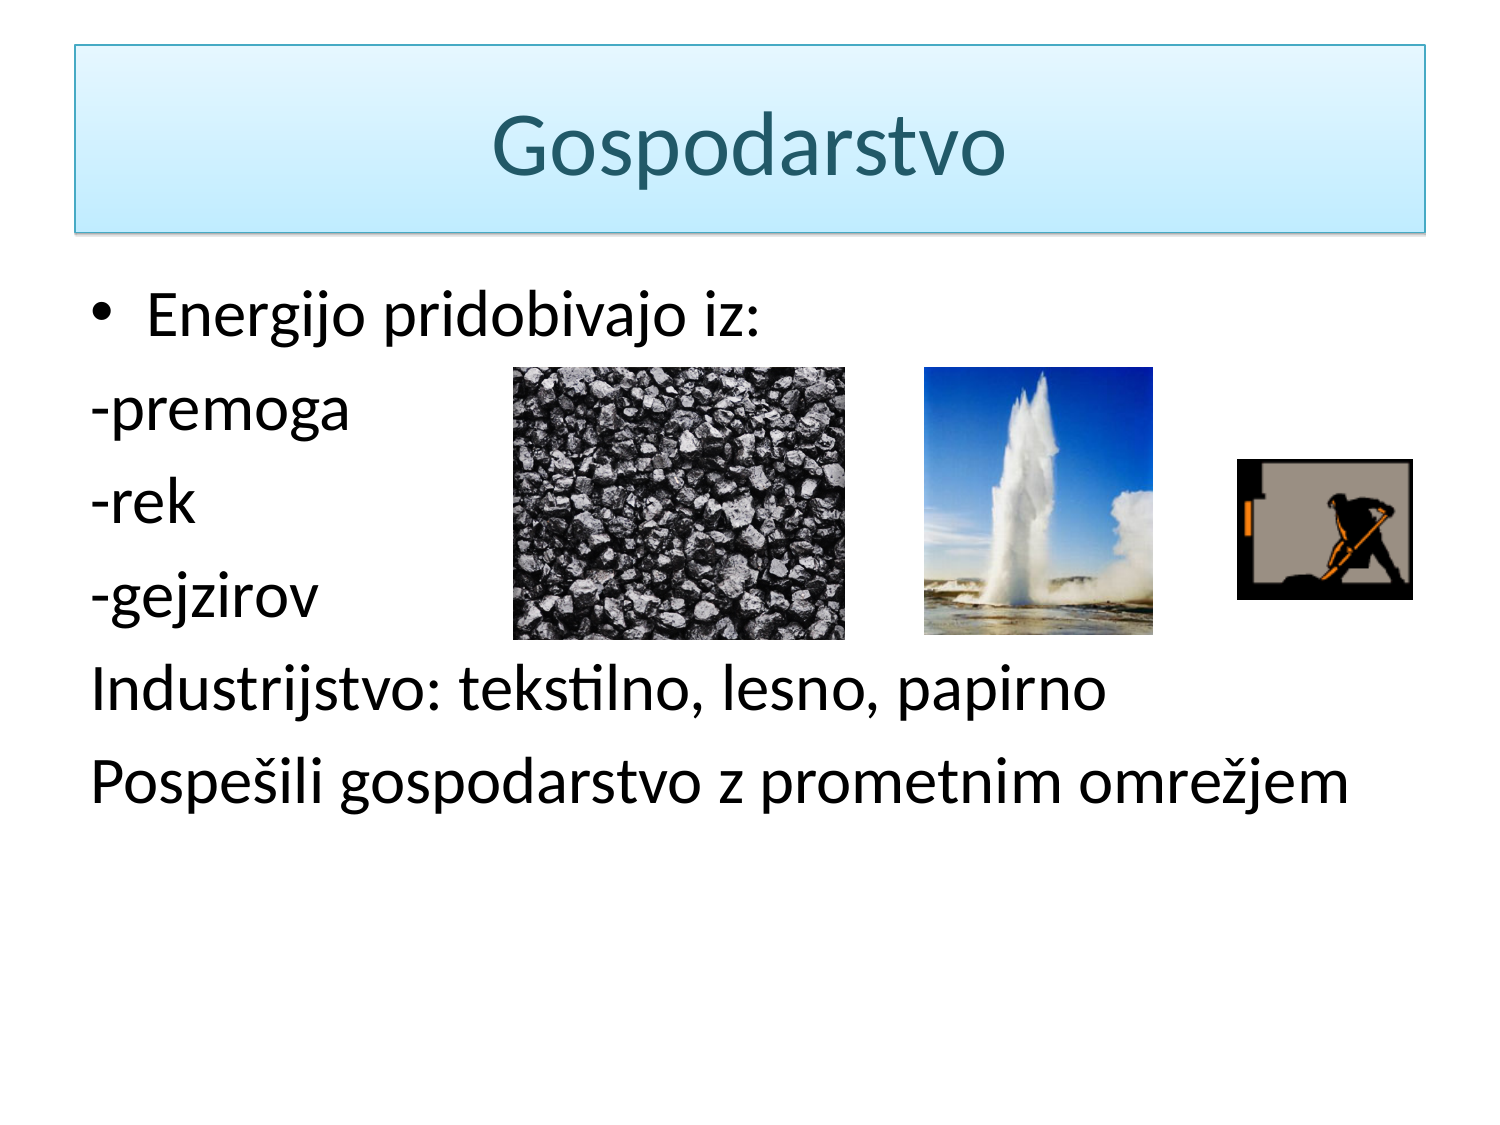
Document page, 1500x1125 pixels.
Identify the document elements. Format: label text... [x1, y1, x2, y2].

picture [1237, 459, 1413, 600]
title Gospodarstvo [75, 45, 1425, 233]
picture [513, 367, 845, 640]
picture [924, 367, 1153, 635]
list Energijo pridobivajo iz: -premoga -rek -gejzirov Industrijstvo: tekstilno, lesno, papirno Pospešili gospodarstvo z prometnim omrežjem [75, 262, 1425, 1005]
